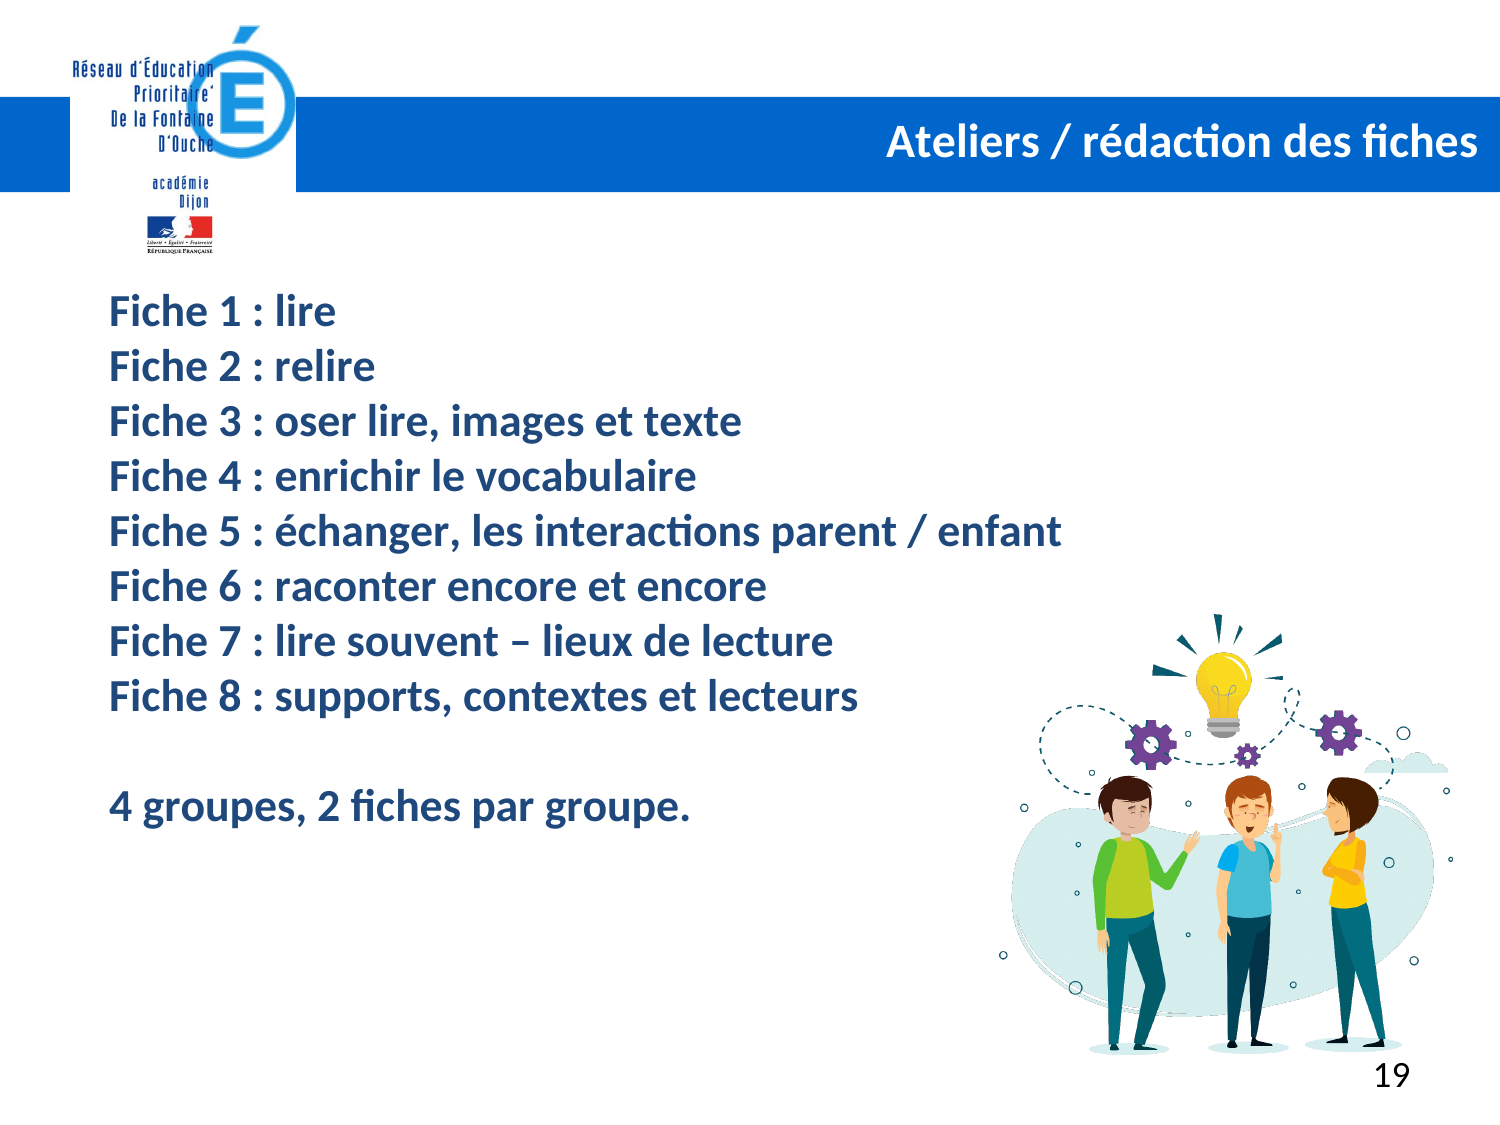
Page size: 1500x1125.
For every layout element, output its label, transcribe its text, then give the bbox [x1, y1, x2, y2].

picture [70, 23, 296, 260]
picture [999, 614, 1453, 1055]
text_box Ateliers / rédaction des fiches [265, 45, 1495, 233]
text_box <numéro> [1074, 1055, 1426, 1103]
text_box Fiche 1 : lire Fiche 2 : relire Fiche 3 : oser lire, images et texte Fiche 4 : enrichir le vocabulaire Fiche 5 : échanger, les interactions parent / enfant Fiche 6 : raconter encore et encore Fiche 7 : lire souvent – lieux de lecture Fiche 8 : supports, contextes et lecteurs 4 groupes, 2 fiches par groupe. [94, 273, 1500, 414]
